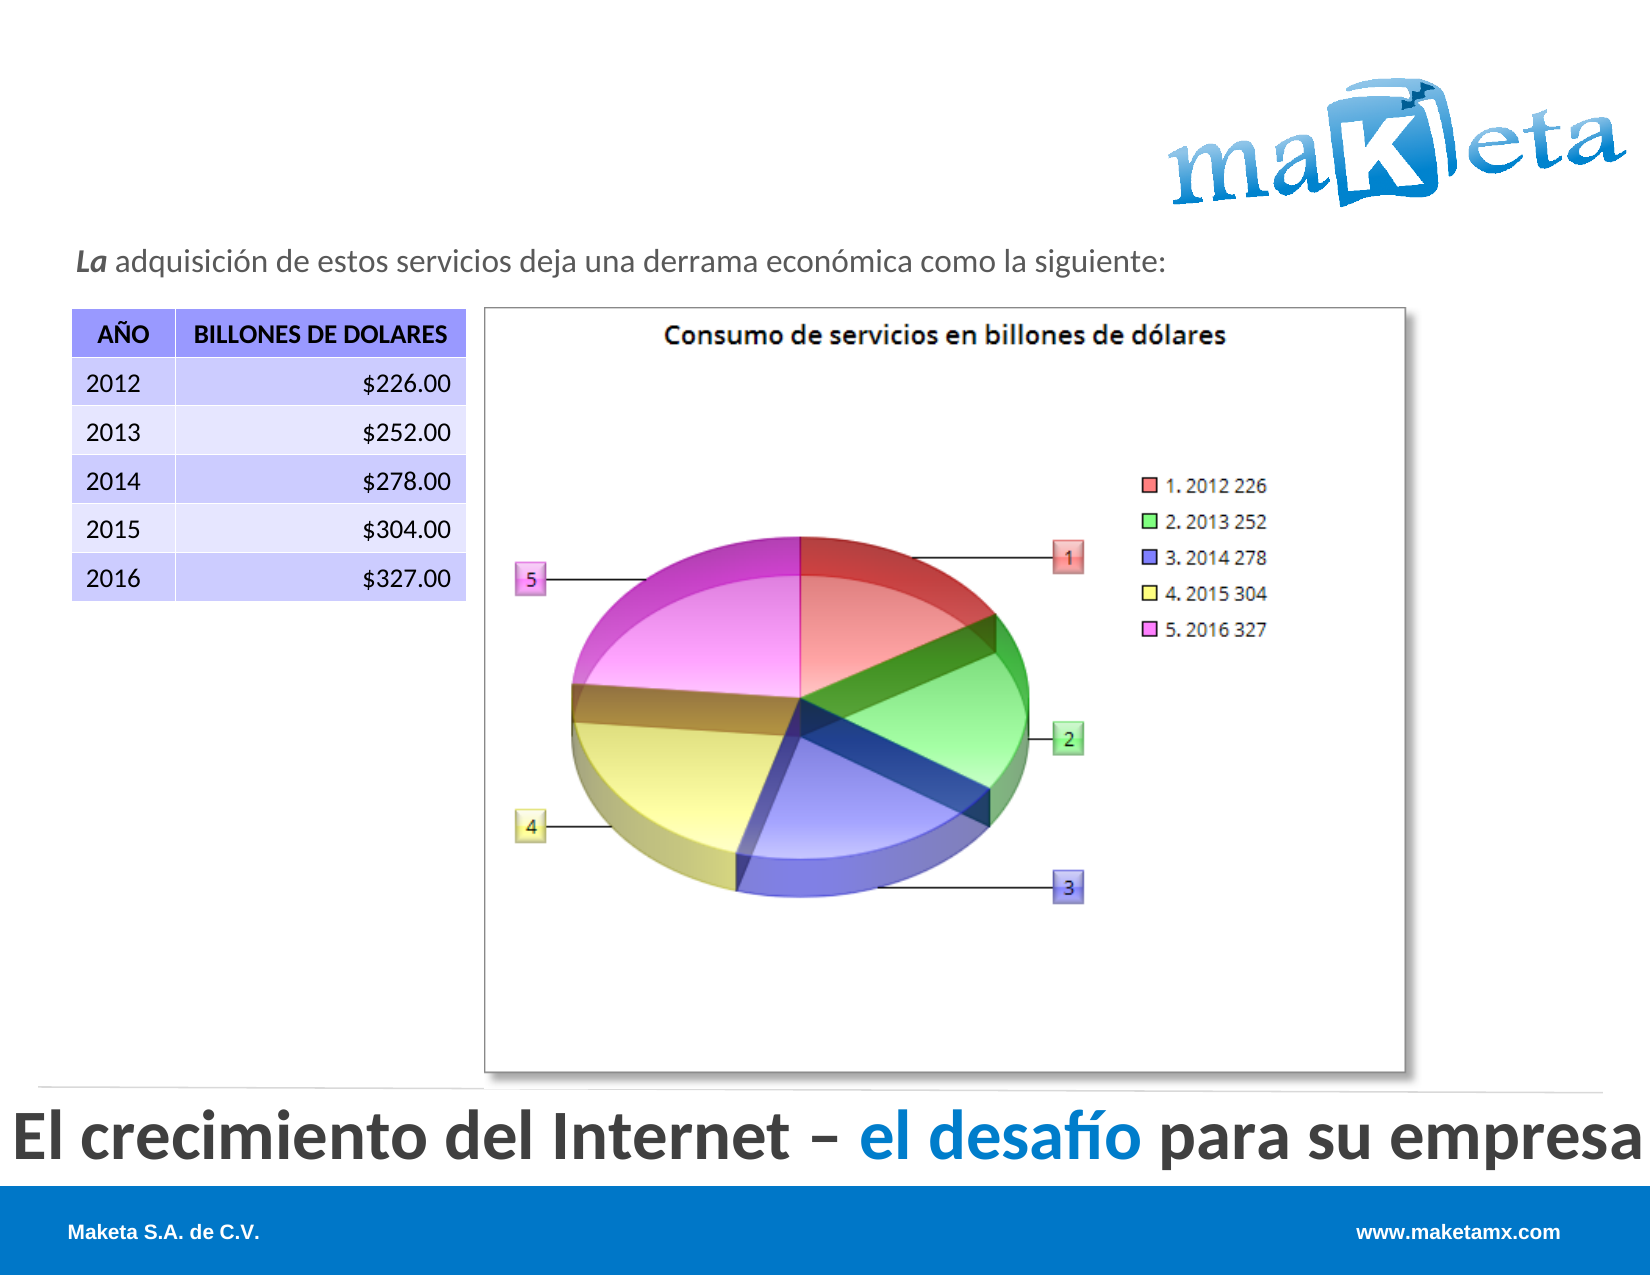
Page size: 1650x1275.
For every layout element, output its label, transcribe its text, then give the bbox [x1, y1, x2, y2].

table_cell 2014 [72, 455, 175, 503]
picture [484, 307, 1422, 1090]
table_header AÑO [72, 309, 175, 357]
table_header BILLONES DE DOLARES [176, 309, 466, 357]
table_cell $252.00 [176, 406, 466, 454]
table_cell 2015 [72, 504, 175, 552]
table_cell 2016 [72, 553, 175, 601]
picture [1166, 65, 1627, 224]
table_cell $278.00 [176, 455, 466, 503]
table_cell $304.00 [176, 504, 466, 552]
table_cell 2012 [72, 358, 175, 405]
table_cell $226.00 [176, 358, 466, 405]
table_cell $327.00 [176, 553, 466, 601]
picture [0, 1186, 1650, 1275]
text_box El crecimiento del Internet – el desafío para su empresa [0, 1080, 1650, 1181]
table_cell 2013 [72, 406, 175, 454]
